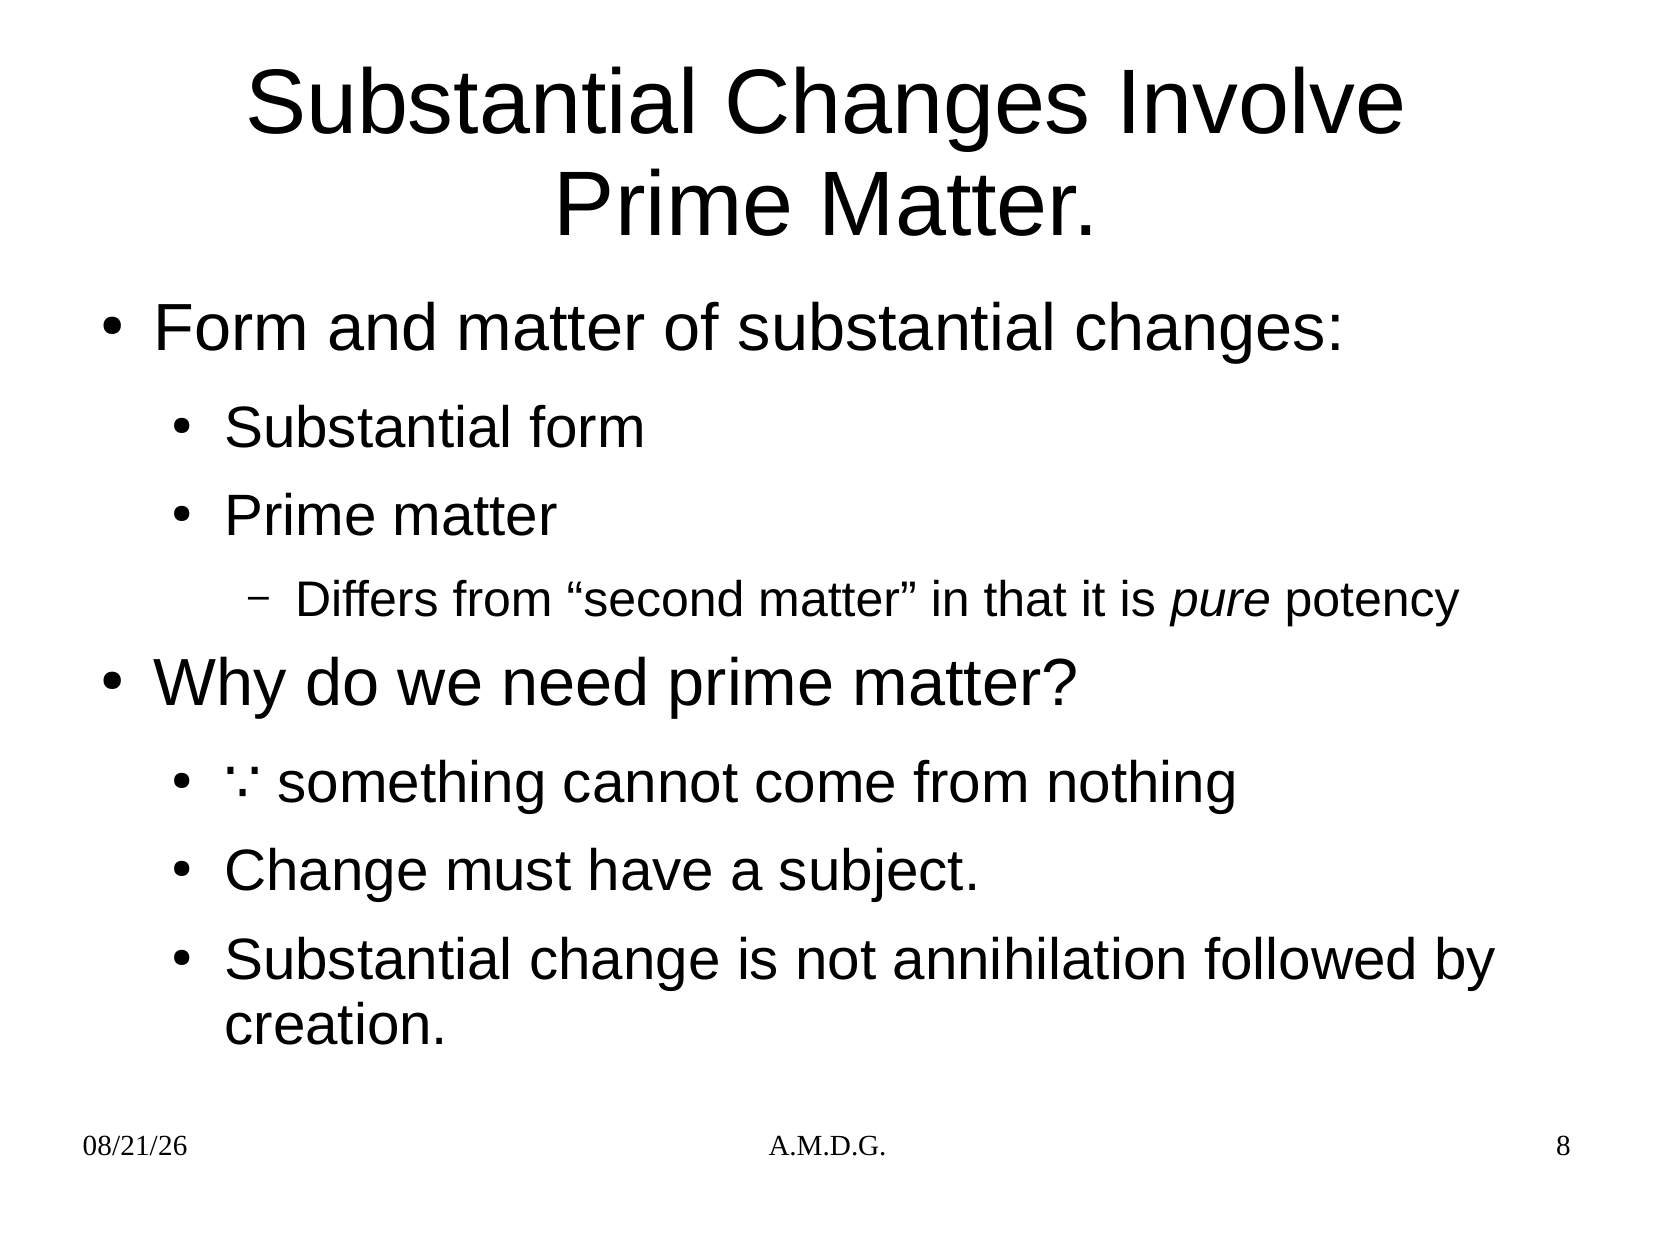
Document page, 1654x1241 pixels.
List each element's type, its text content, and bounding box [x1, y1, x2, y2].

list Form and matter of substantial changes: Substantial form Prime matter Differs from “second matter” in that it is pure potency Why do we need prime matter? ∵ something cannot come from nothing Change must have a subject. Substantial change is not annihilation followed by creation. [82, 290, 1571, 1109]
title Substantial Changes Involve Prime Matter. [82, 49, 1571, 257]
